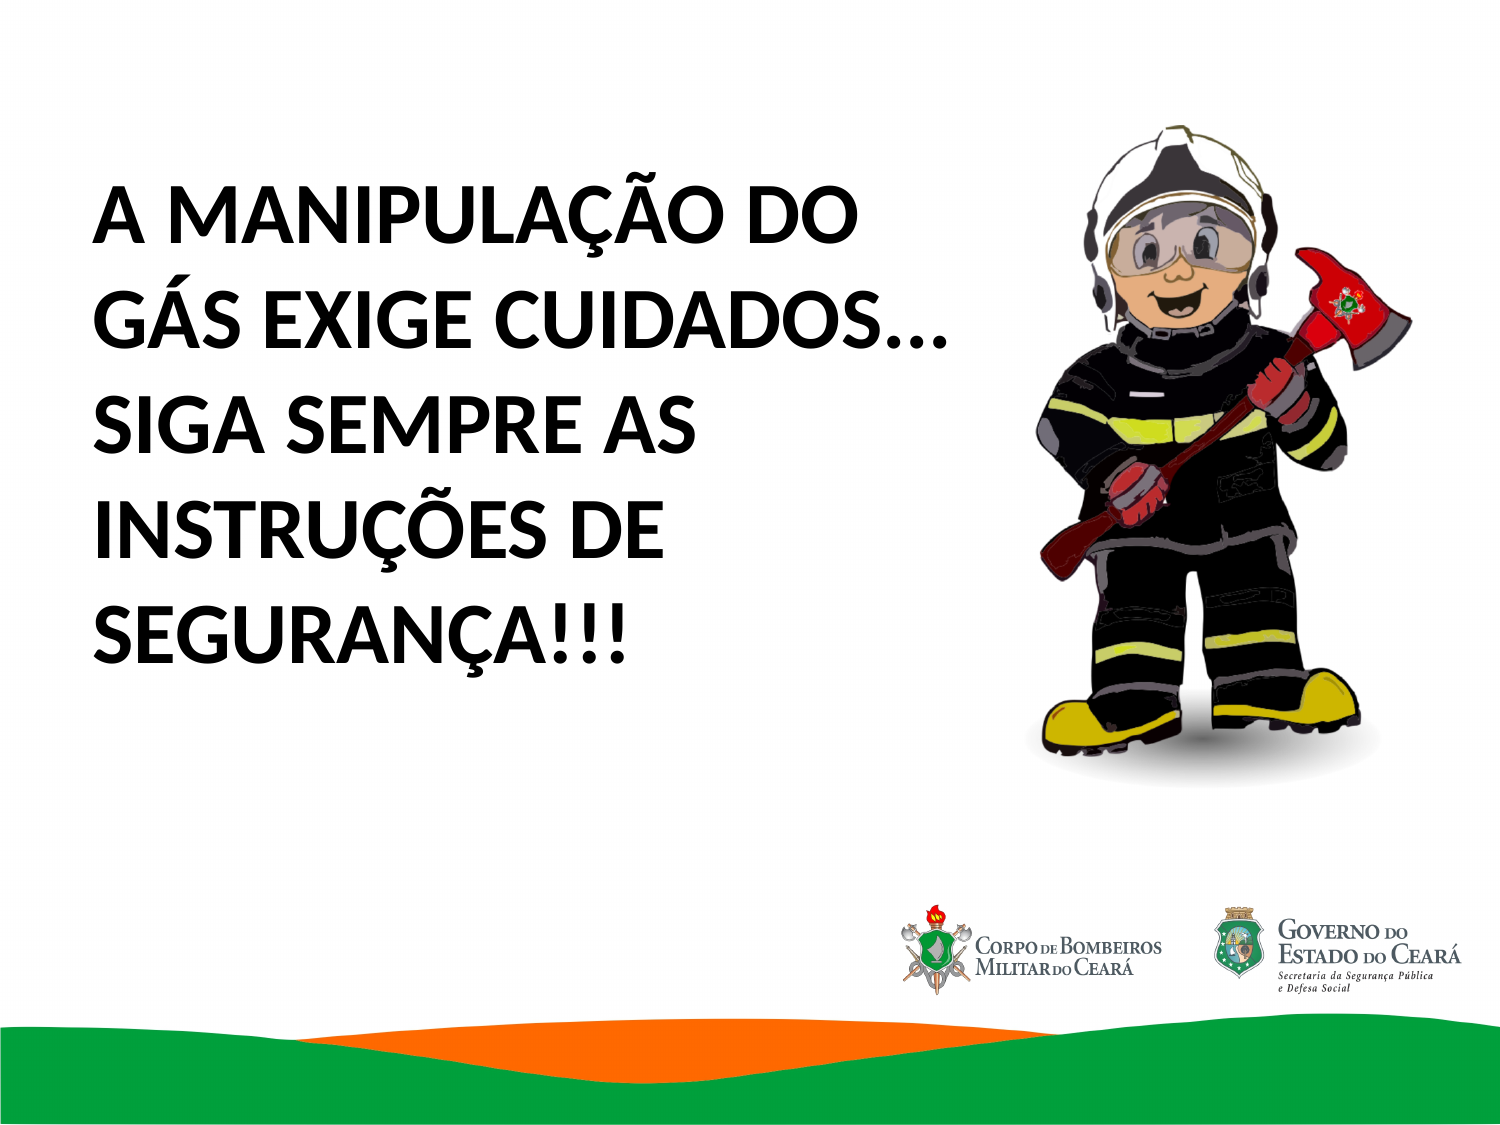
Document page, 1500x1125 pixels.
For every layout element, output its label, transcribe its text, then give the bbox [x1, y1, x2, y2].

picture [0, 0, 1500, 1125]
text_box A MANIPULAÇÃO DO GÁS EXIGE CUIDADOS... SIGA SEMPRE AS INSTRUÇÕES DE SEGURANÇA!!! [77, 148, 1022, 689]
